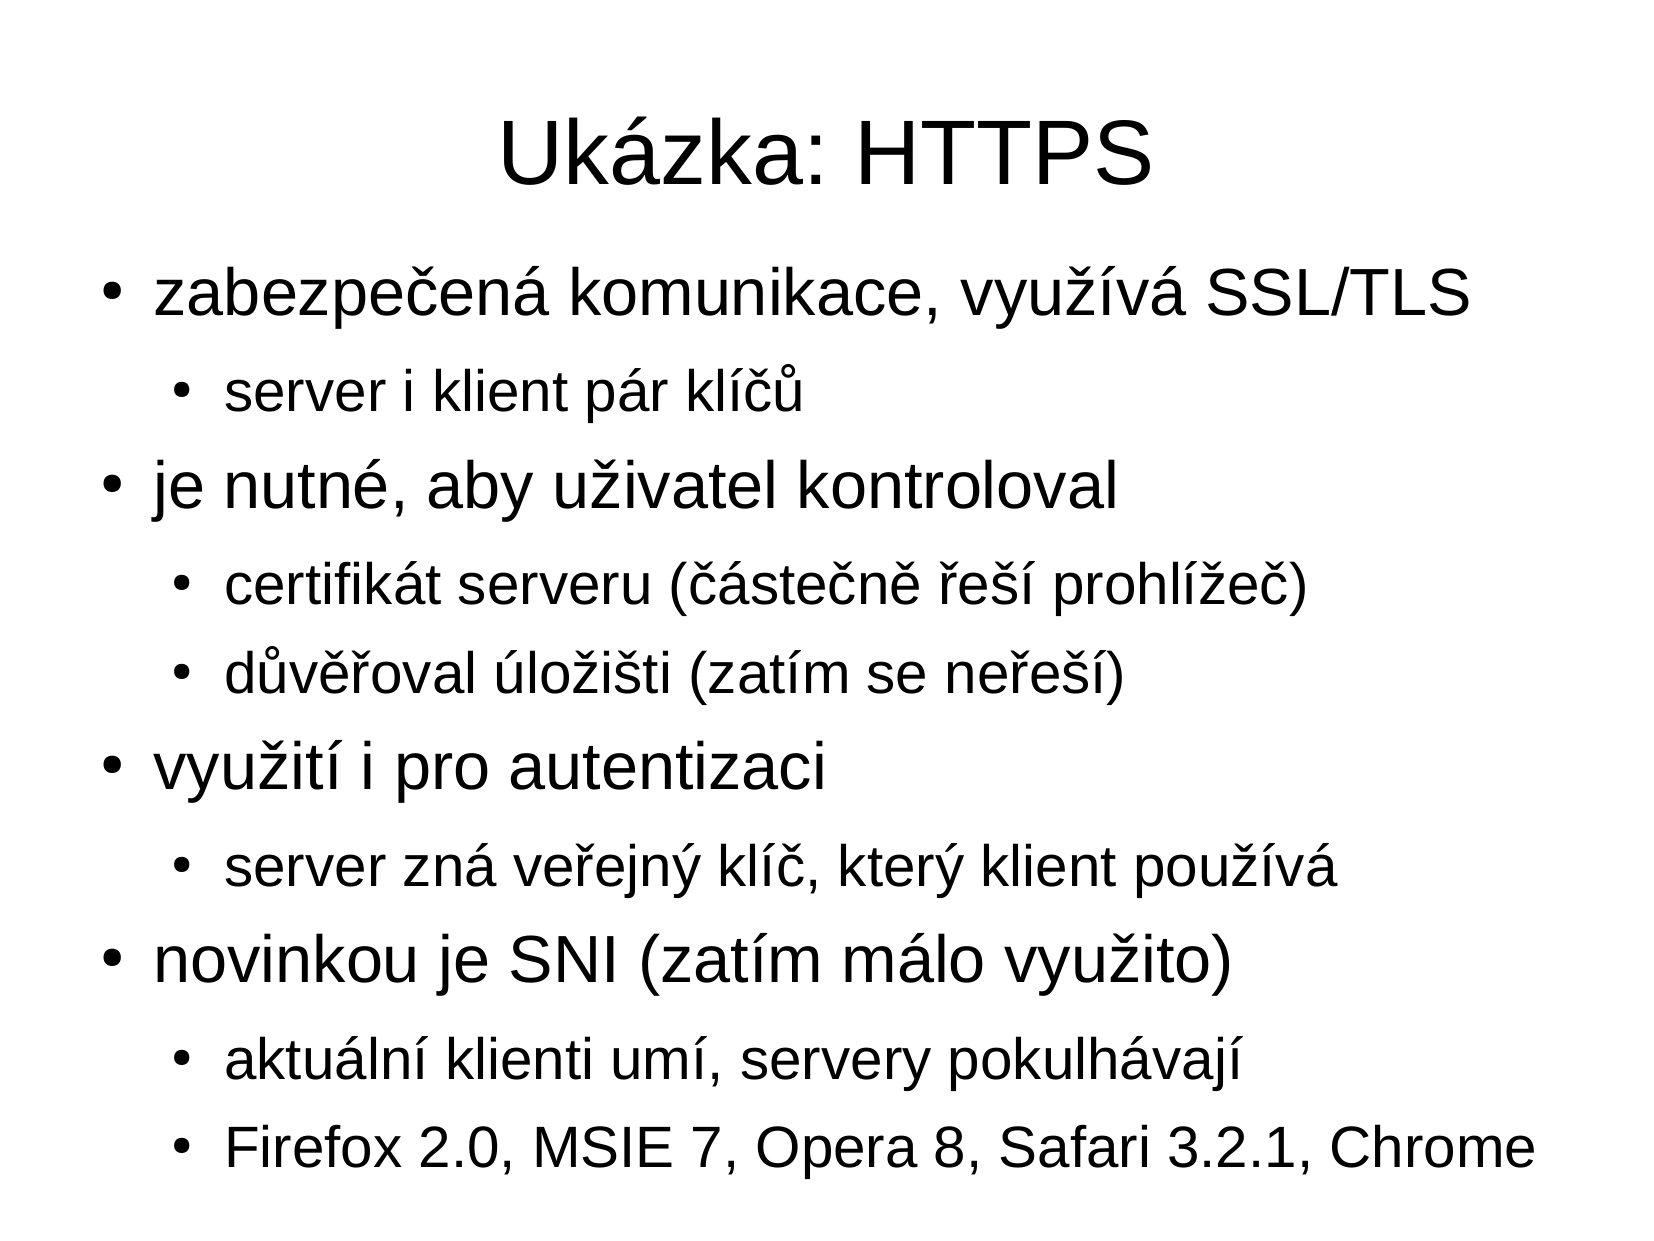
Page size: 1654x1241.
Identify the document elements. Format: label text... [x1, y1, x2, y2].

list zabezpečená komunikace, využívá SSL/TLS server i klient pár klíčů je nutné, aby uživatel kontroloval certifikát serveru (částečně řeší prohlížeč) důvěřoval úložišti (zatím se neřeší) využití i pro autentizaci server zná veřejný klíč, který klient používá novinkou je SNI (zatím málo využito) aktuální klienti umí, servery pokulhávají Firefox 2.0, MSIE 7, Opera 8, Safari 3.2.1, Chrome [82, 254, 1571, 1181]
title Ukázka: HTTPS [82, 56, 1571, 250]
